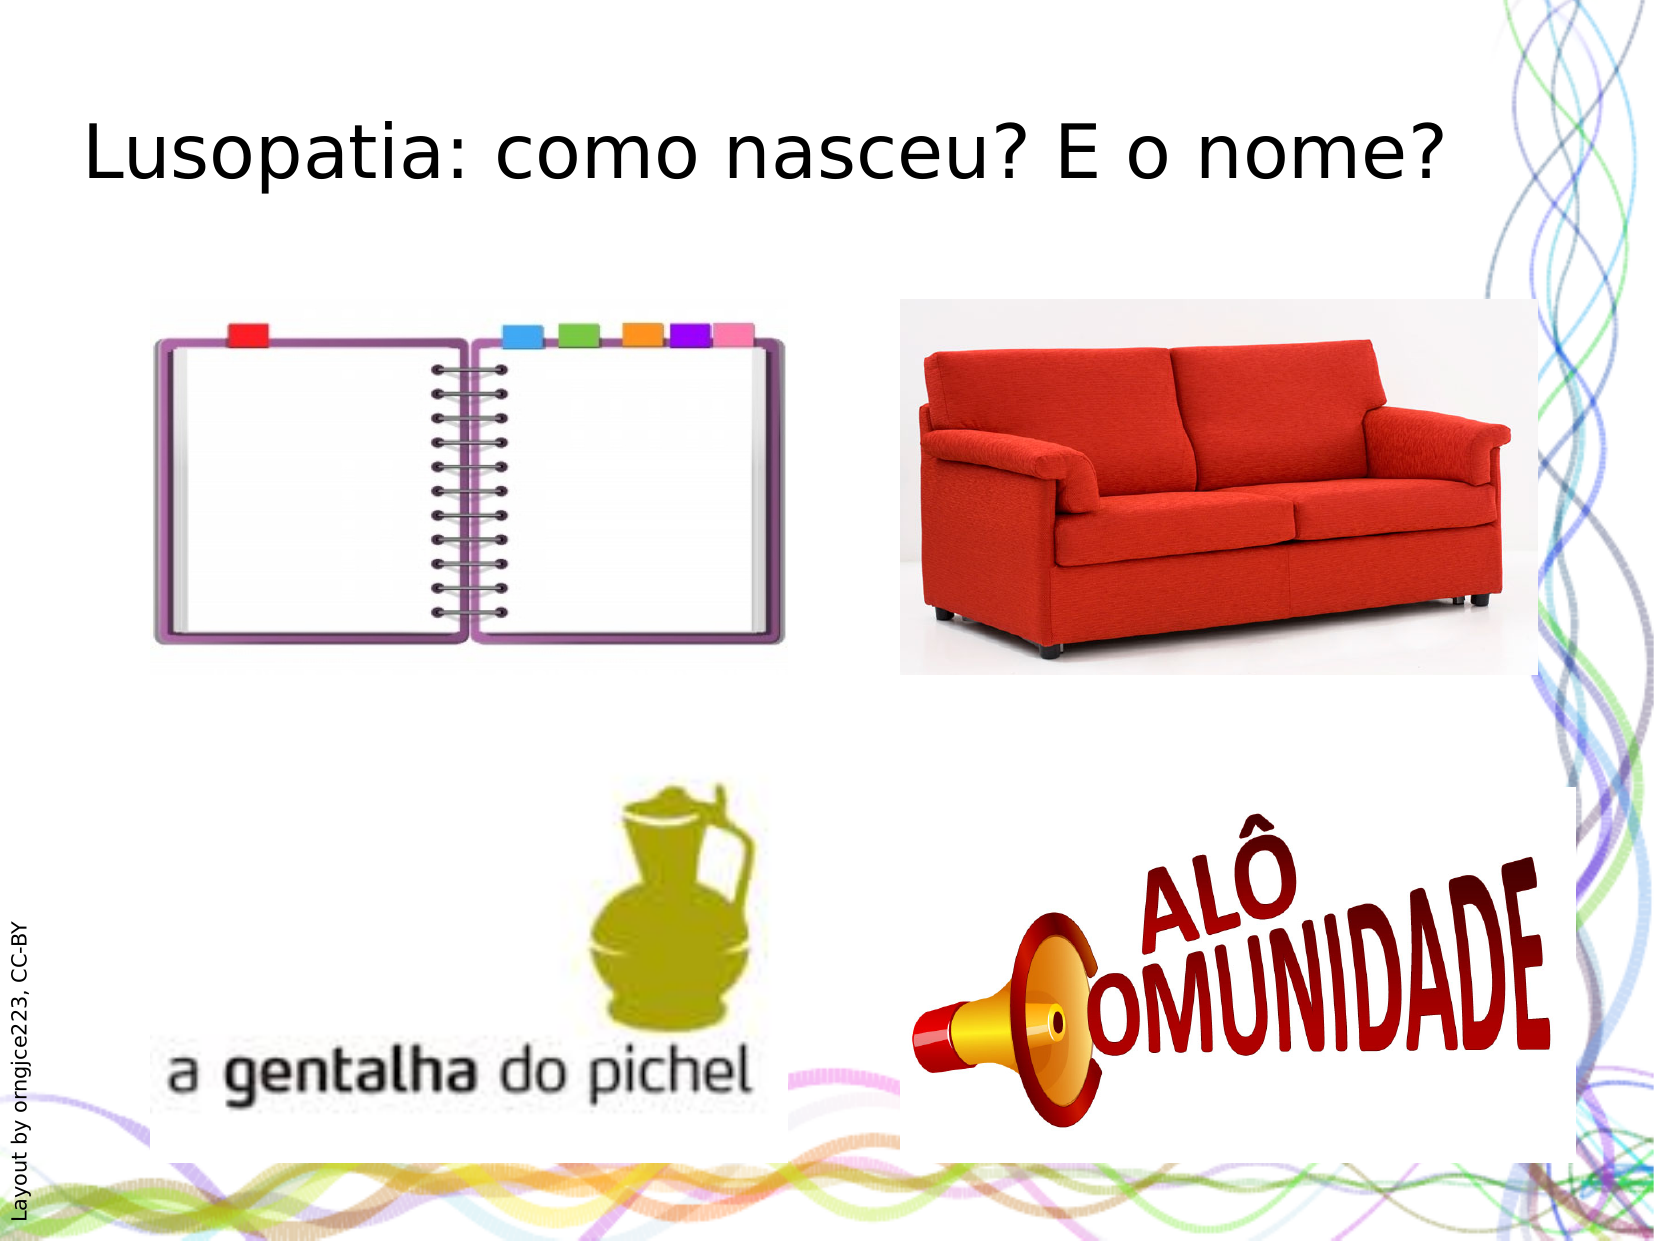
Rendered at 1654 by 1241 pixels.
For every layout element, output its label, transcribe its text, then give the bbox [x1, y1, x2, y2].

title Lusopatia: como nasceu? E o nome? [82, 49, 1571, 257]
picture [0, 0, 1654, 1241]
